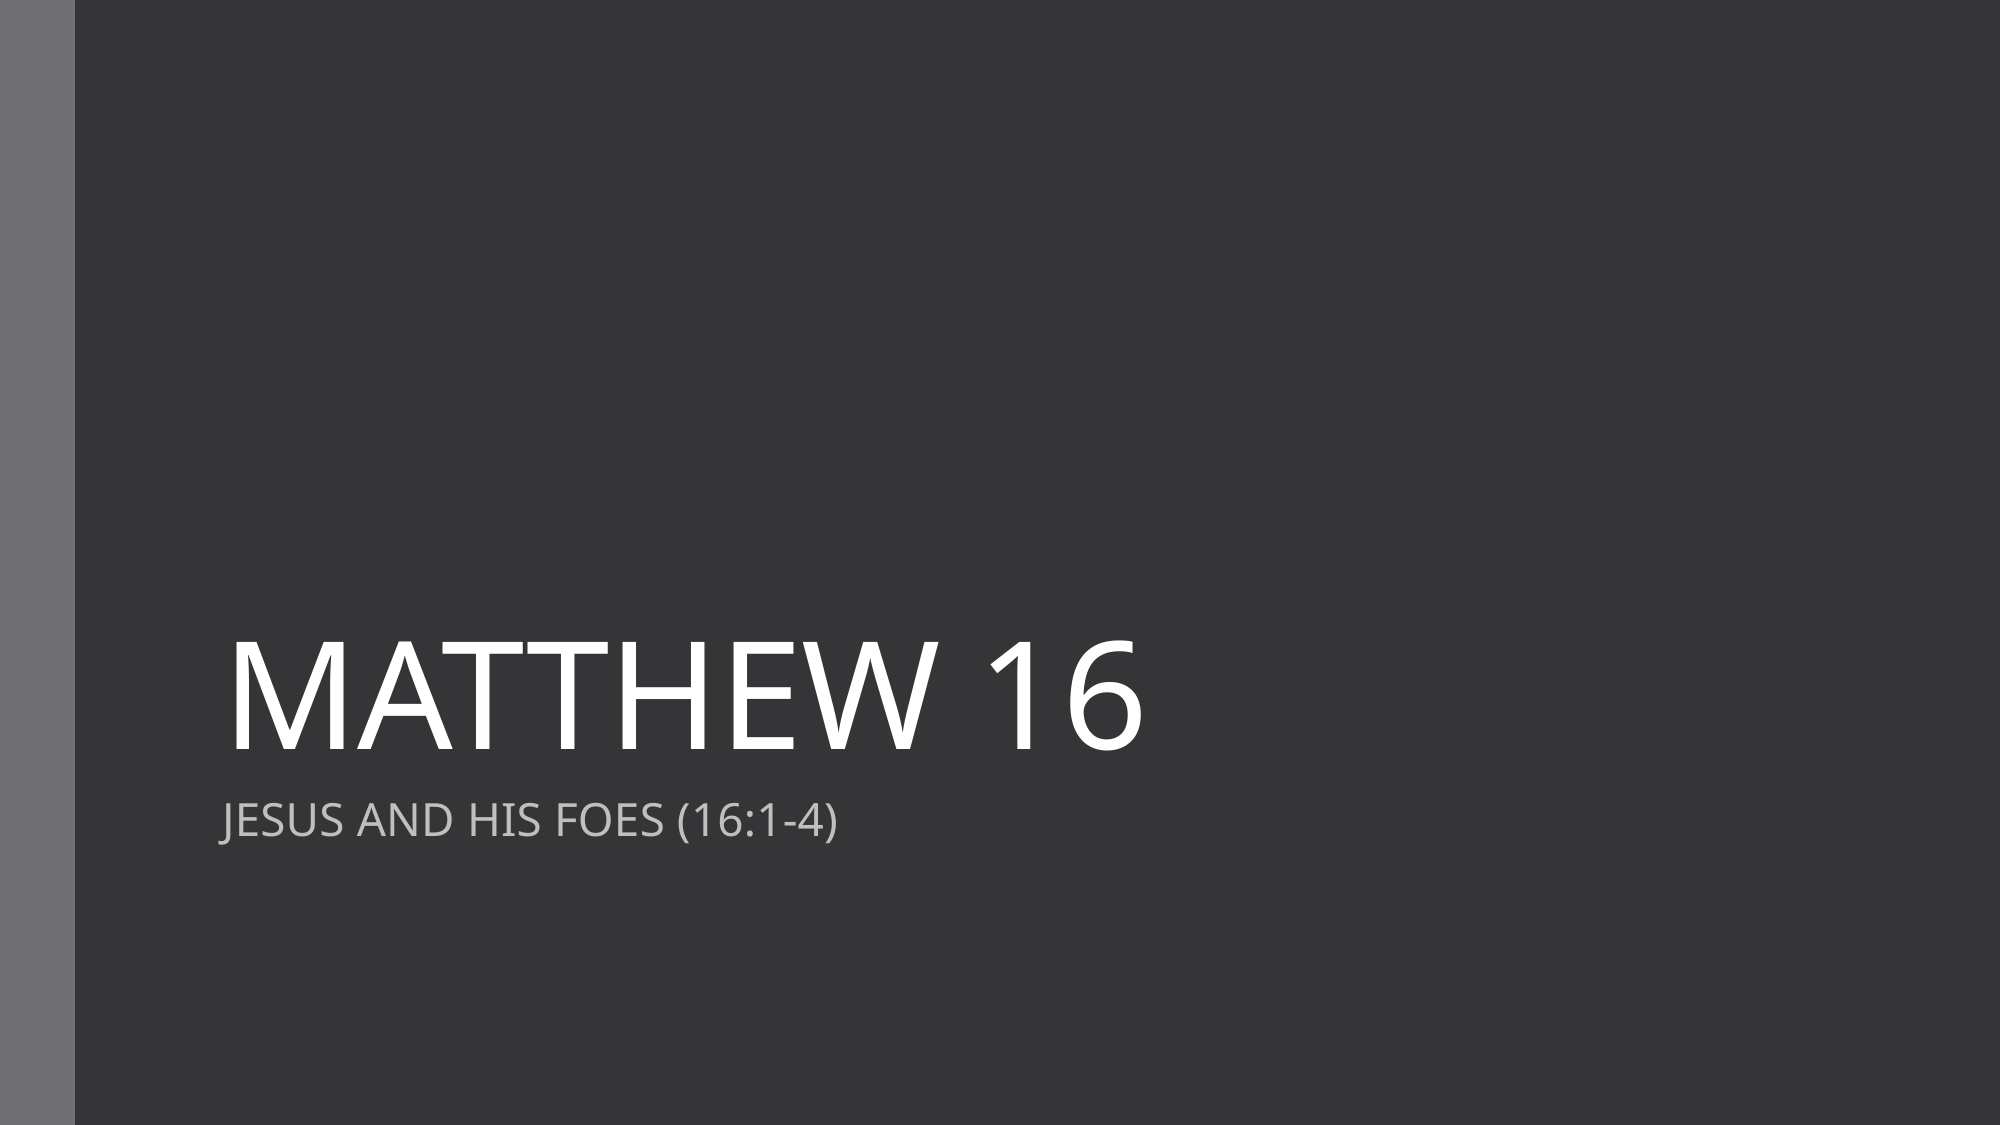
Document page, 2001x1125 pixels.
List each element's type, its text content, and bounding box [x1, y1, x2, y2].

subtitle JESUS AND HIS FOES (16:1-4) [206, 787, 1752, 1066]
title MATTHEW 16 [206, 124, 1752, 787]
